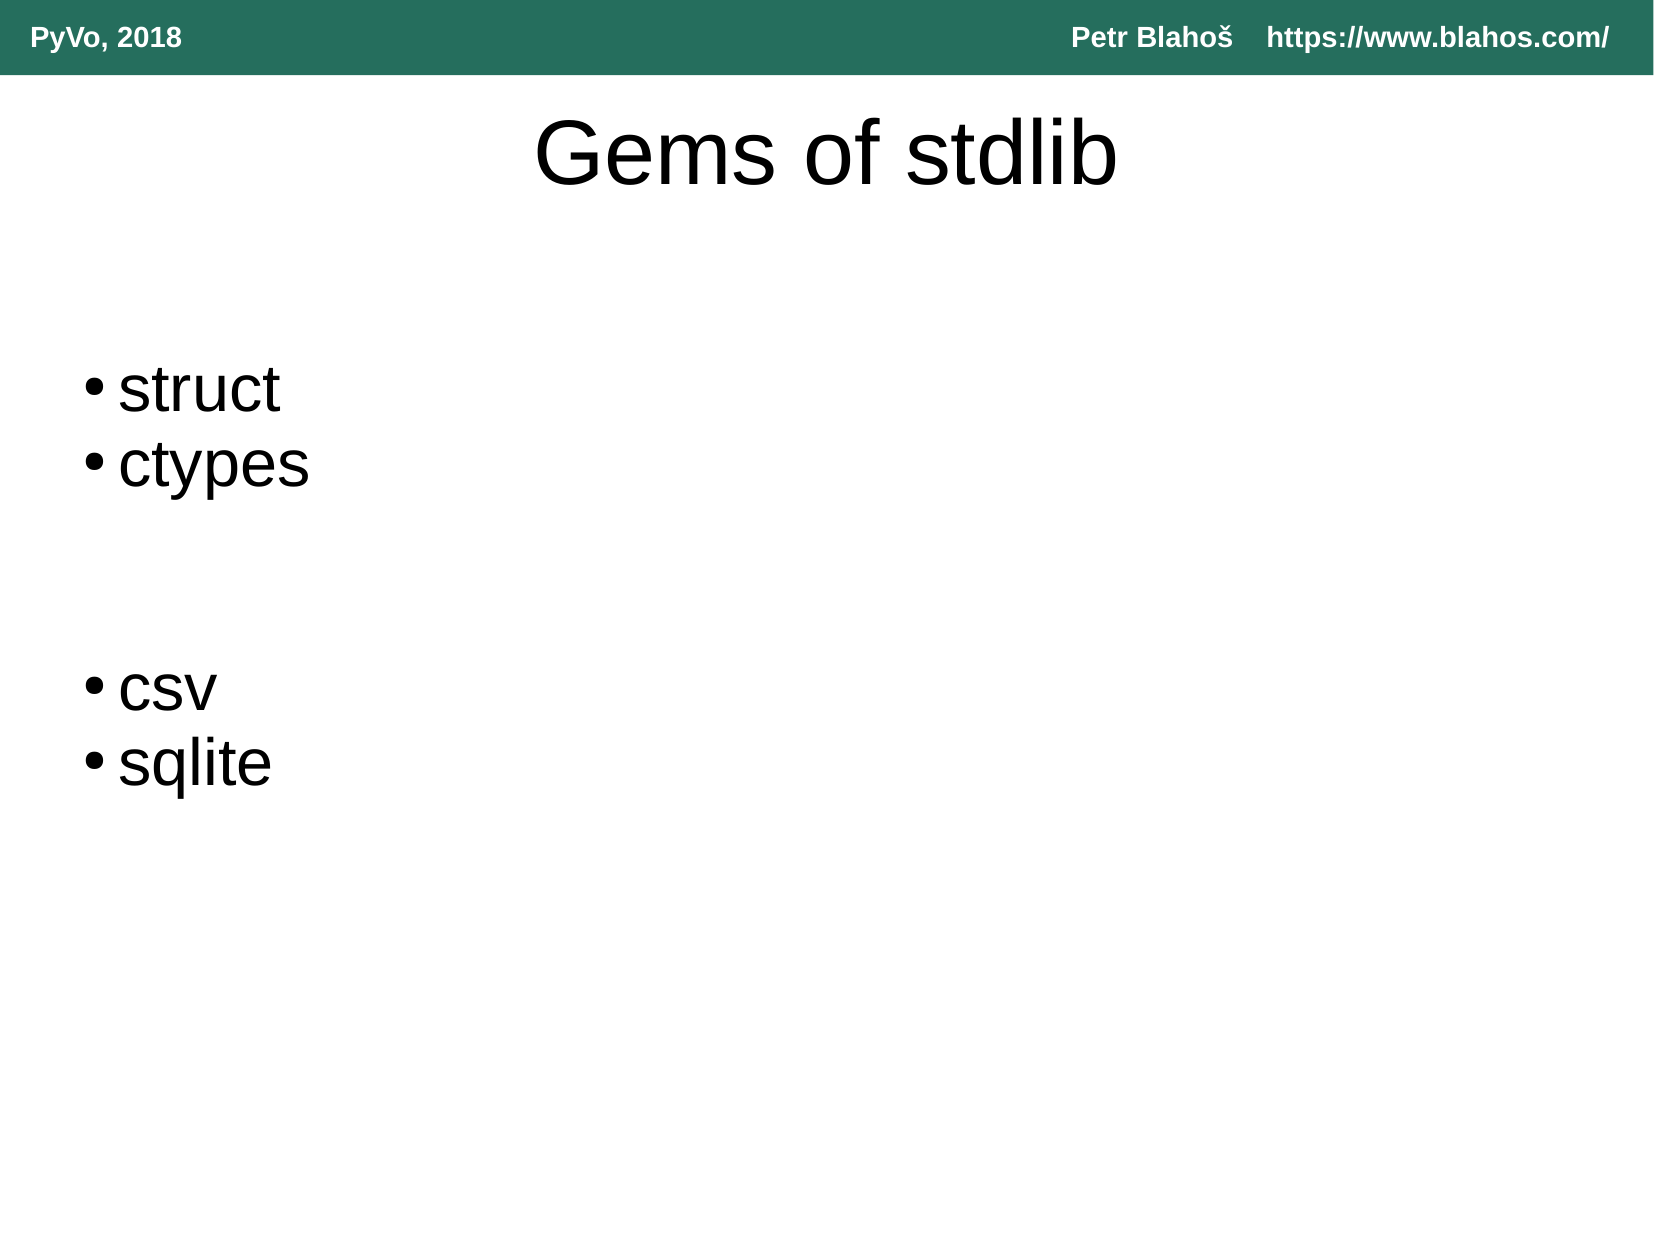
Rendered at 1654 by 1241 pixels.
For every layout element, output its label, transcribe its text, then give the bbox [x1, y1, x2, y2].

title Gems of stdlib [82, 49, 1571, 257]
subtitle struct ctypes csv sqlite [82, 290, 1571, 1010]
